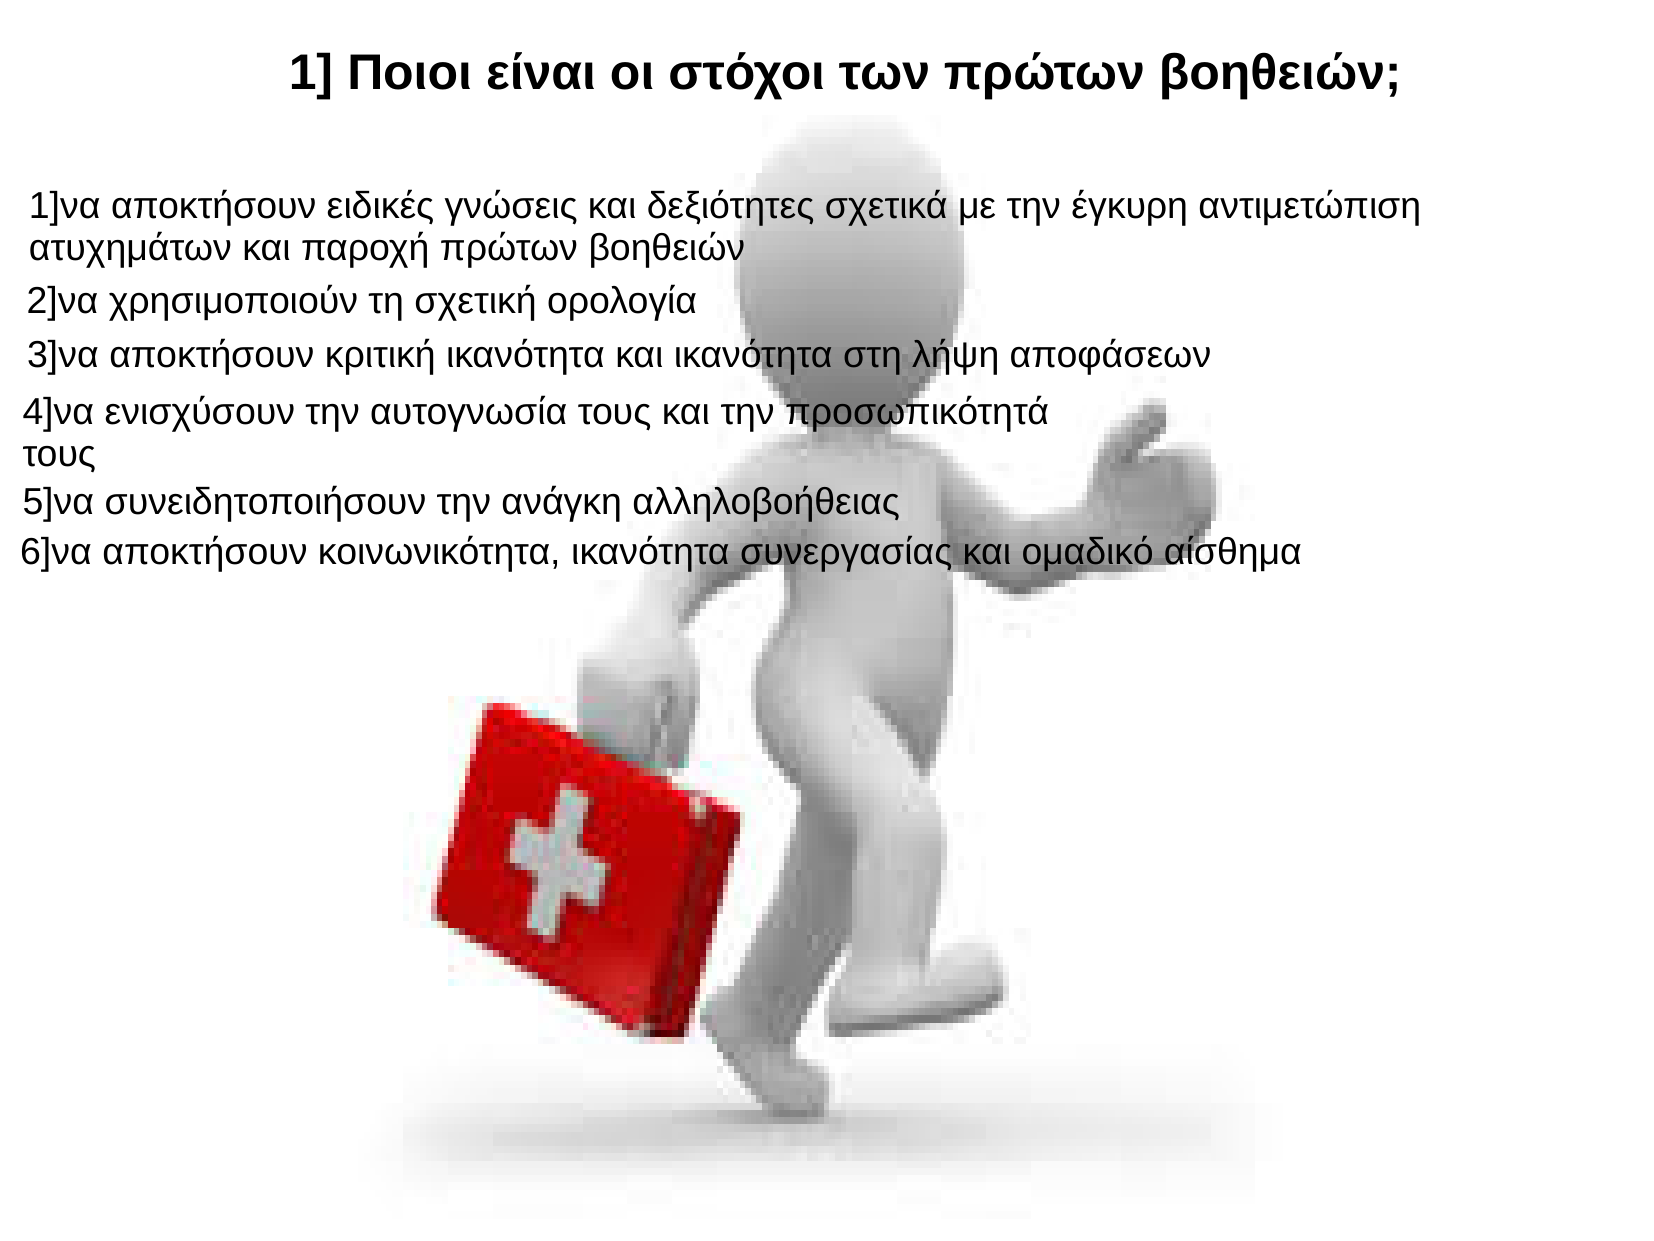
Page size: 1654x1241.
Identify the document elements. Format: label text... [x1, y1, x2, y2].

text_box 2]να χρησιμοποιούν τη σχετική ορολογία [11, 271, 991, 383]
text_box 6]να αποκτήσουν κοινωνικότητα, ικανότητα συνεργασίας και ομαδικό αίσθημα [5, 523, 1390, 817]
text_box 1] Ποιοι είναι οι στόχοι των πρώτων βοηθειών; [179, 37, 1512, 497]
text_box 3]να αποκτήσουν κριτική ικανότητα και ικανότητα στη λήψη αποφάσεων [12, 326, 1263, 523]
text_box 4]να ενισχύσουν την αυτογνωσία τους και την προσωπικότητά τους [7, 383, 1085, 523]
text_box 5]να συνειδητοποιήσουν την ανάγκη αλληλοβοήθειας [7, 473, 1079, 523]
picture [0, 0, 1654, 1241]
text_box 1]να αποκτήσουν ειδικές γνώσεις και δεξιότητες σχετικά με την έγκυρη αντιμετώπιση ατυχημάτων και παροχή πρώτων βοηθειών [14, 177, 1501, 553]
